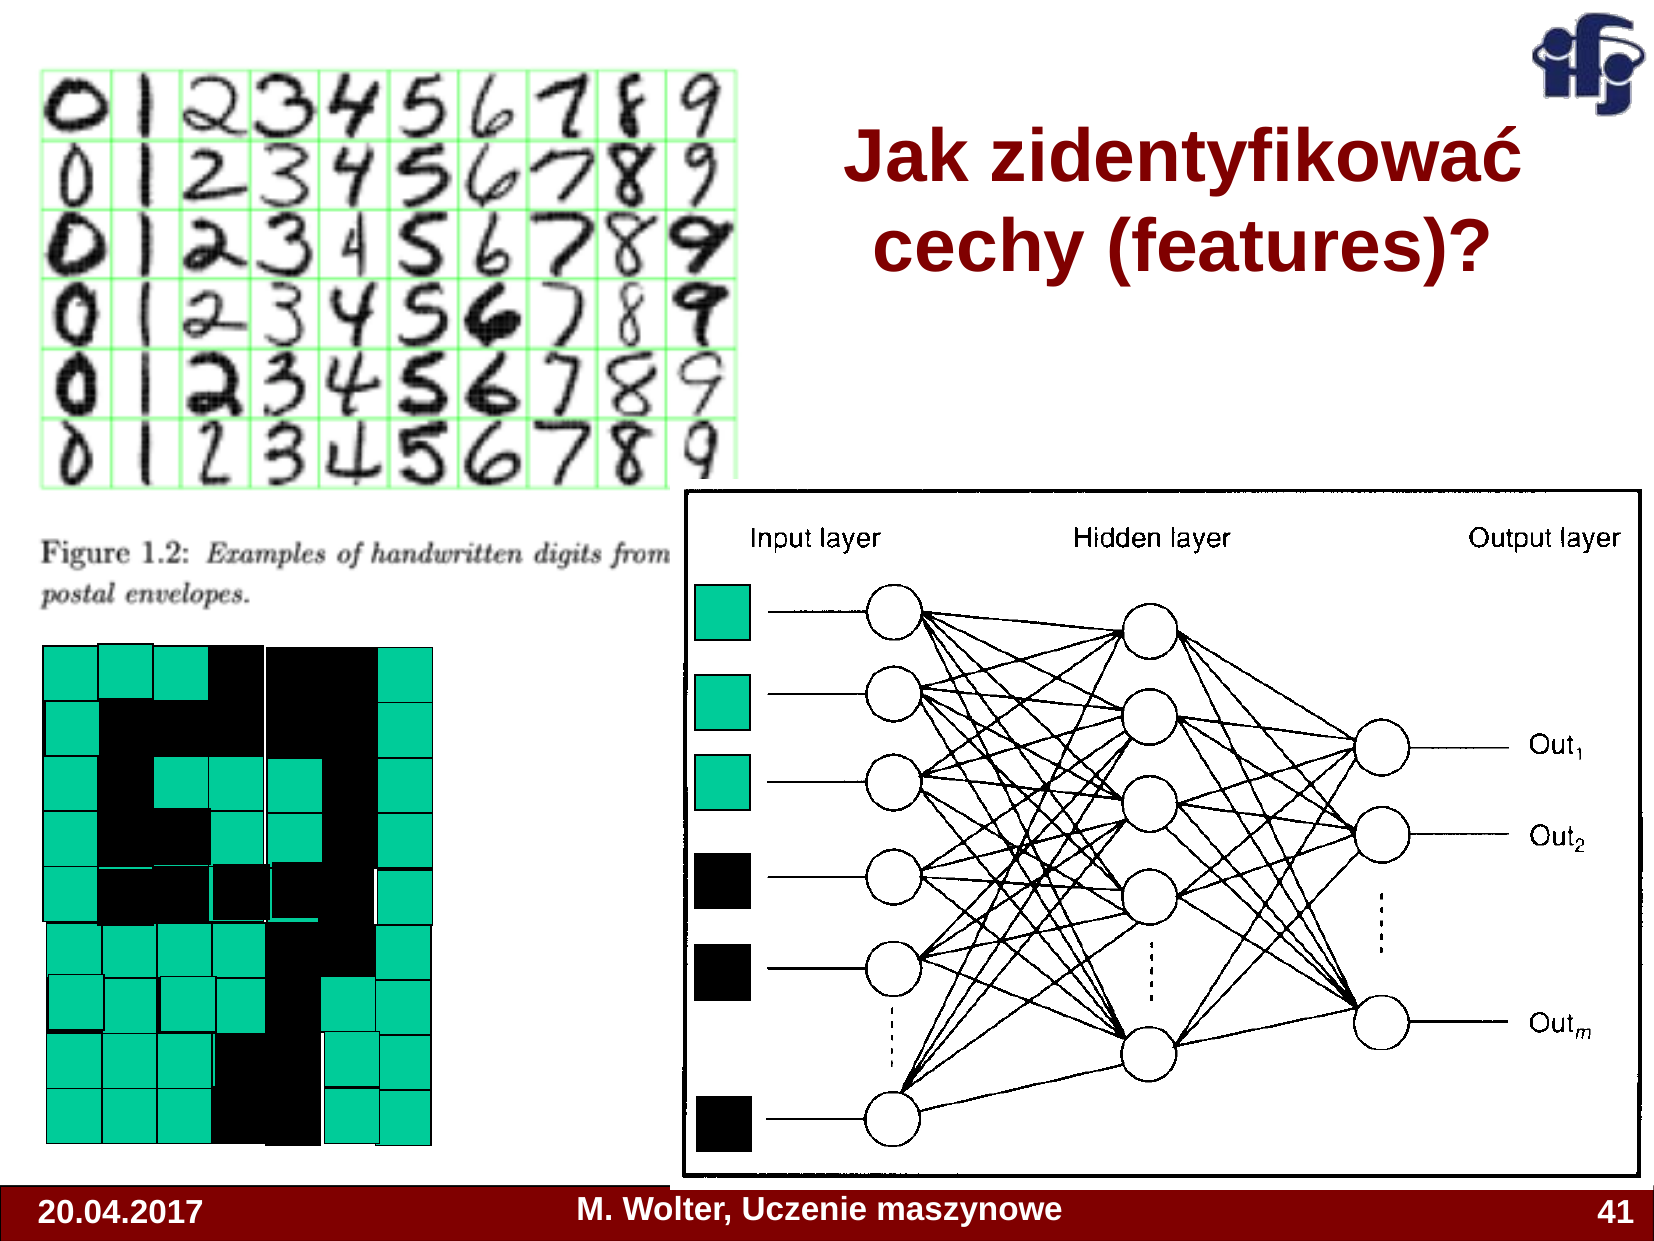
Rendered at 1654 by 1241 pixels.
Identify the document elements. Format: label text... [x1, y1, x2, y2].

text_box [98, 643, 264, 866]
text_box [42, 645, 98, 922]
text_box [696, 1096, 752, 1152]
picture [30, 53, 1654, 1190]
text_box [694, 674, 751, 731]
picture [1525, 0, 1654, 129]
text_box [98, 867, 208, 925]
text_box [694, 945, 751, 1001]
text_box [157, 978, 216, 1033]
text_box [214, 864, 269, 920]
text_box [212, 647, 433, 1146]
text_box [694, 585, 750, 641]
title Jak zidentyfikować cechy (features)? [821, 93, 1546, 301]
text_box [694, 853, 751, 909]
text_box [46, 978, 102, 1033]
text_box [694, 754, 750, 811]
